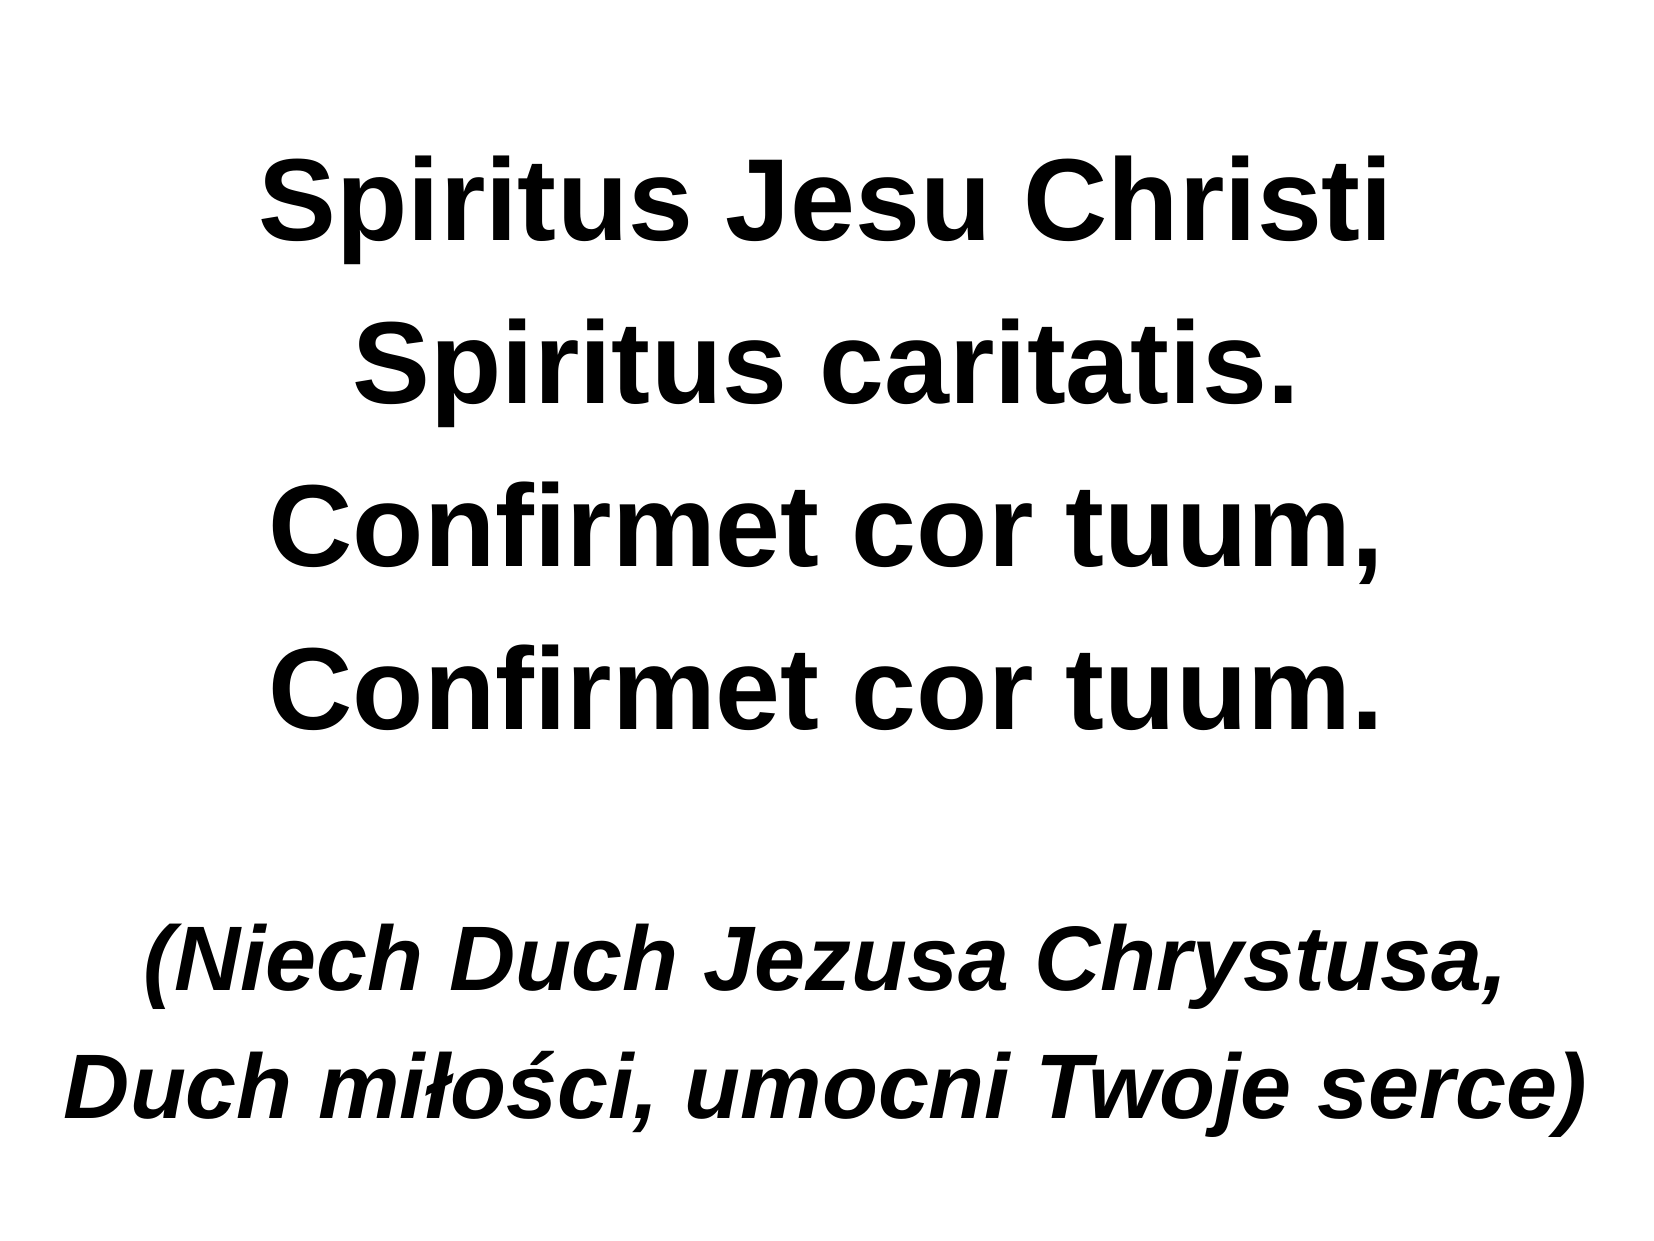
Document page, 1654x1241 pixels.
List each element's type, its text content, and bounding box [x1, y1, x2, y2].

subtitle Spiritus Jesu Christi Spiritus caritatis. Confirmet cor tuum, Confirmet cor tuum. (Niech Duch Jezusa Chrystusa, Duch miłości, umocni Twoje serce) [0, 0, 1654, 1241]
